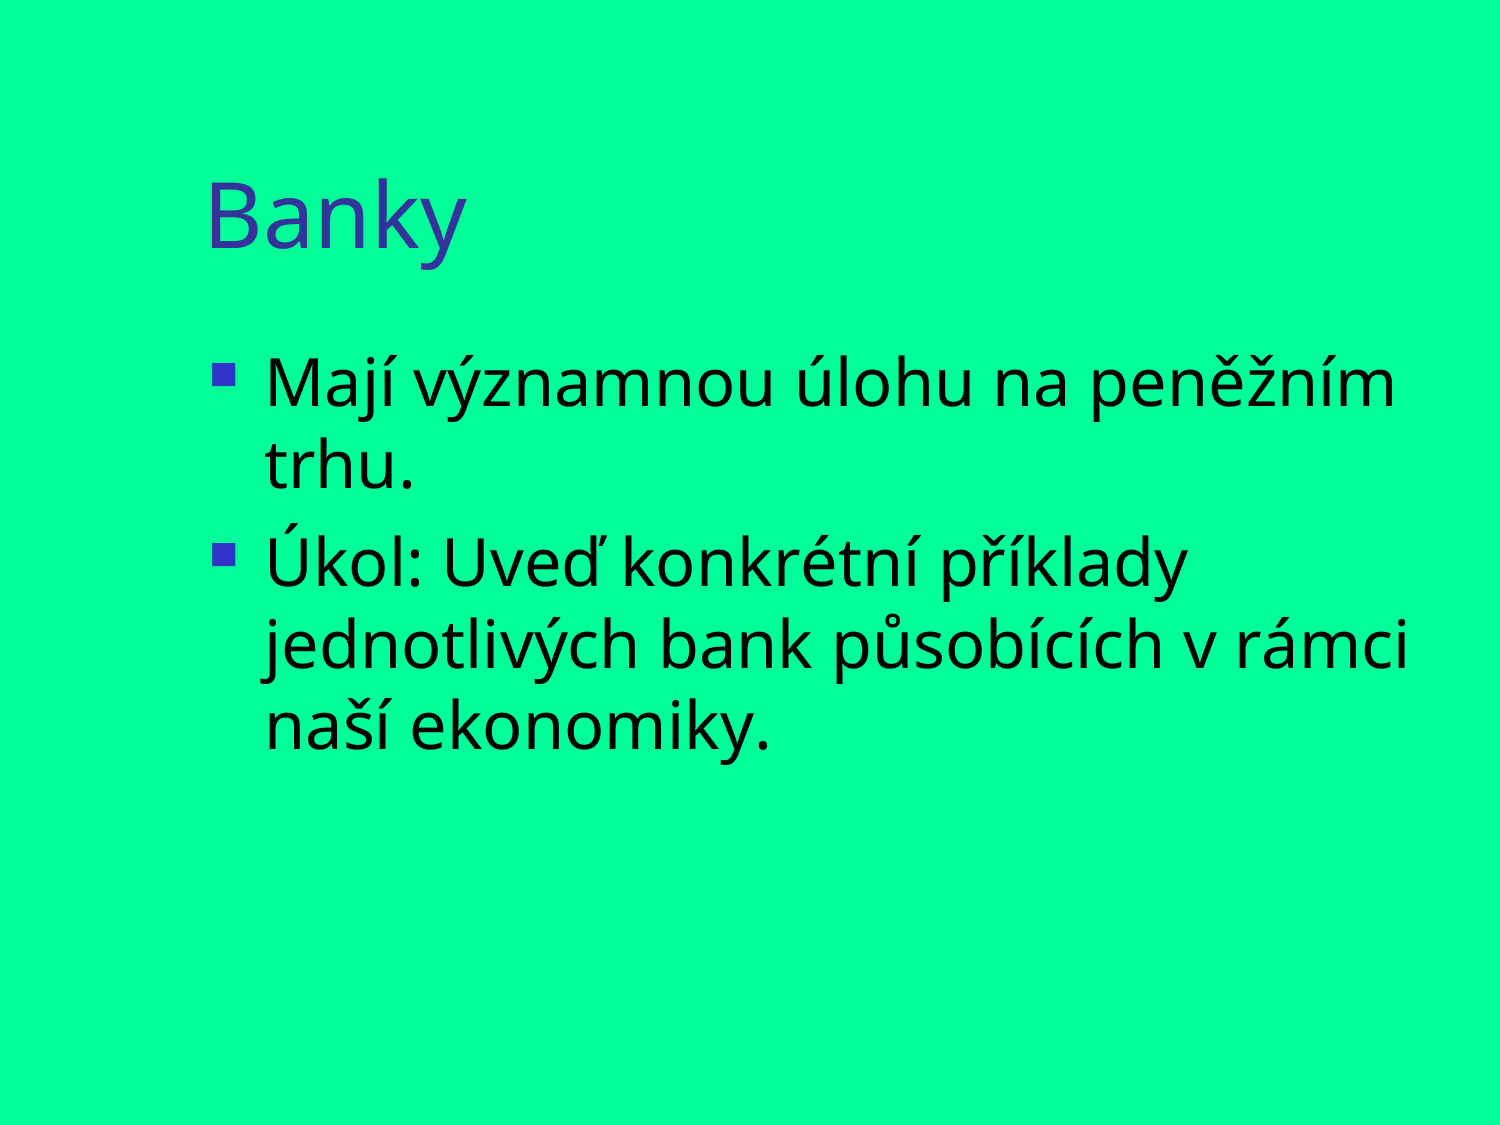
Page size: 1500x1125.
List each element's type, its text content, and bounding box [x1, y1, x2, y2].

list Mají významnou úlohu na peněžním trhu. Úkol: Uveď konkrétní příklady jednotlivých bank působících v rámci naší ekonomiky. [193, 331, 1469, 1032]
title Banky [188, 35, 1467, 276]
